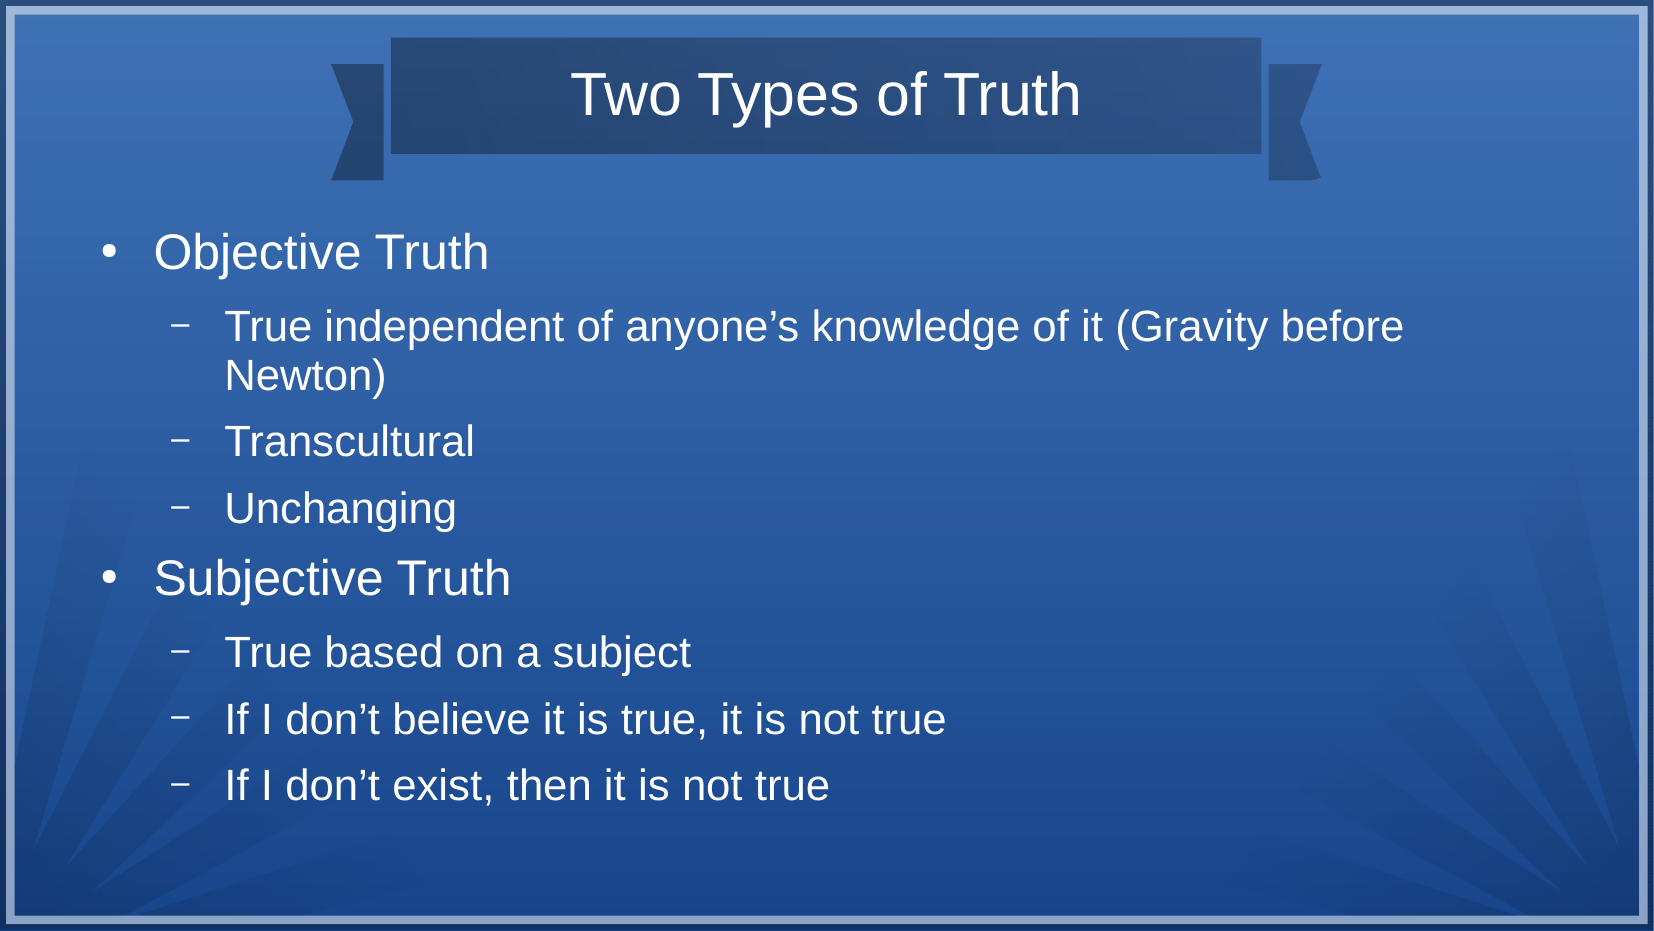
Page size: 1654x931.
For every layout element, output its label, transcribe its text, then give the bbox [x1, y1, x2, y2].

title Two Types of Truth [389, 35, 1264, 154]
list Objective Truth True independent of anyone’s knowledge of it (Gravity before Newton) Transcultural Unchanging Subjective Truth True based on a subject If I don’t believe it is true, it is not true If I don’t exist, then it is not true [82, 224, 1571, 848]
